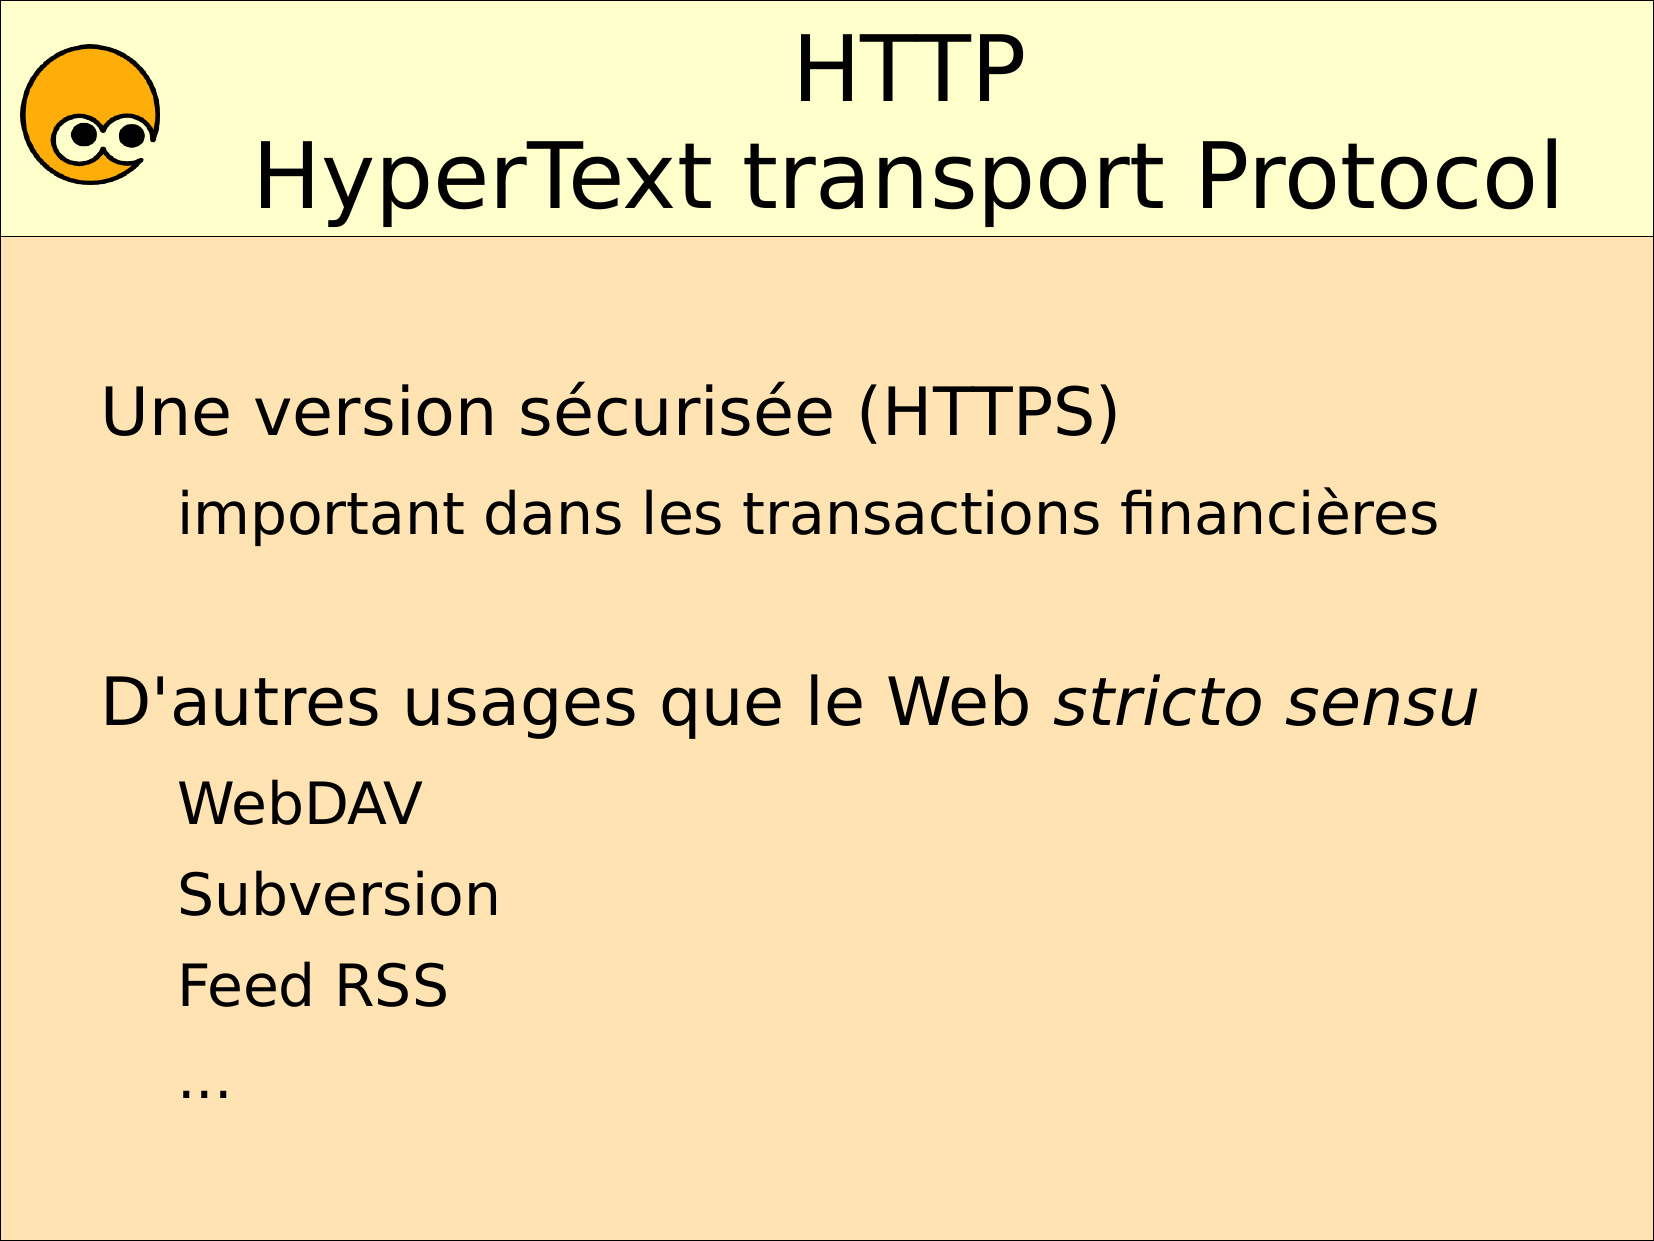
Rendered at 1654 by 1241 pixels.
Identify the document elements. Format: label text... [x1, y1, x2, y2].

picture [20, 44, 160, 185]
title HTTP HyperText transport Protocol [165, 16, 1654, 231]
list Une version sécurisée (HTTPS) important dans les transactions financières D'autres usages que le Web stricto sensu WebDAV Subversion Feed RSS ... [82, 372, 1571, 1113]
